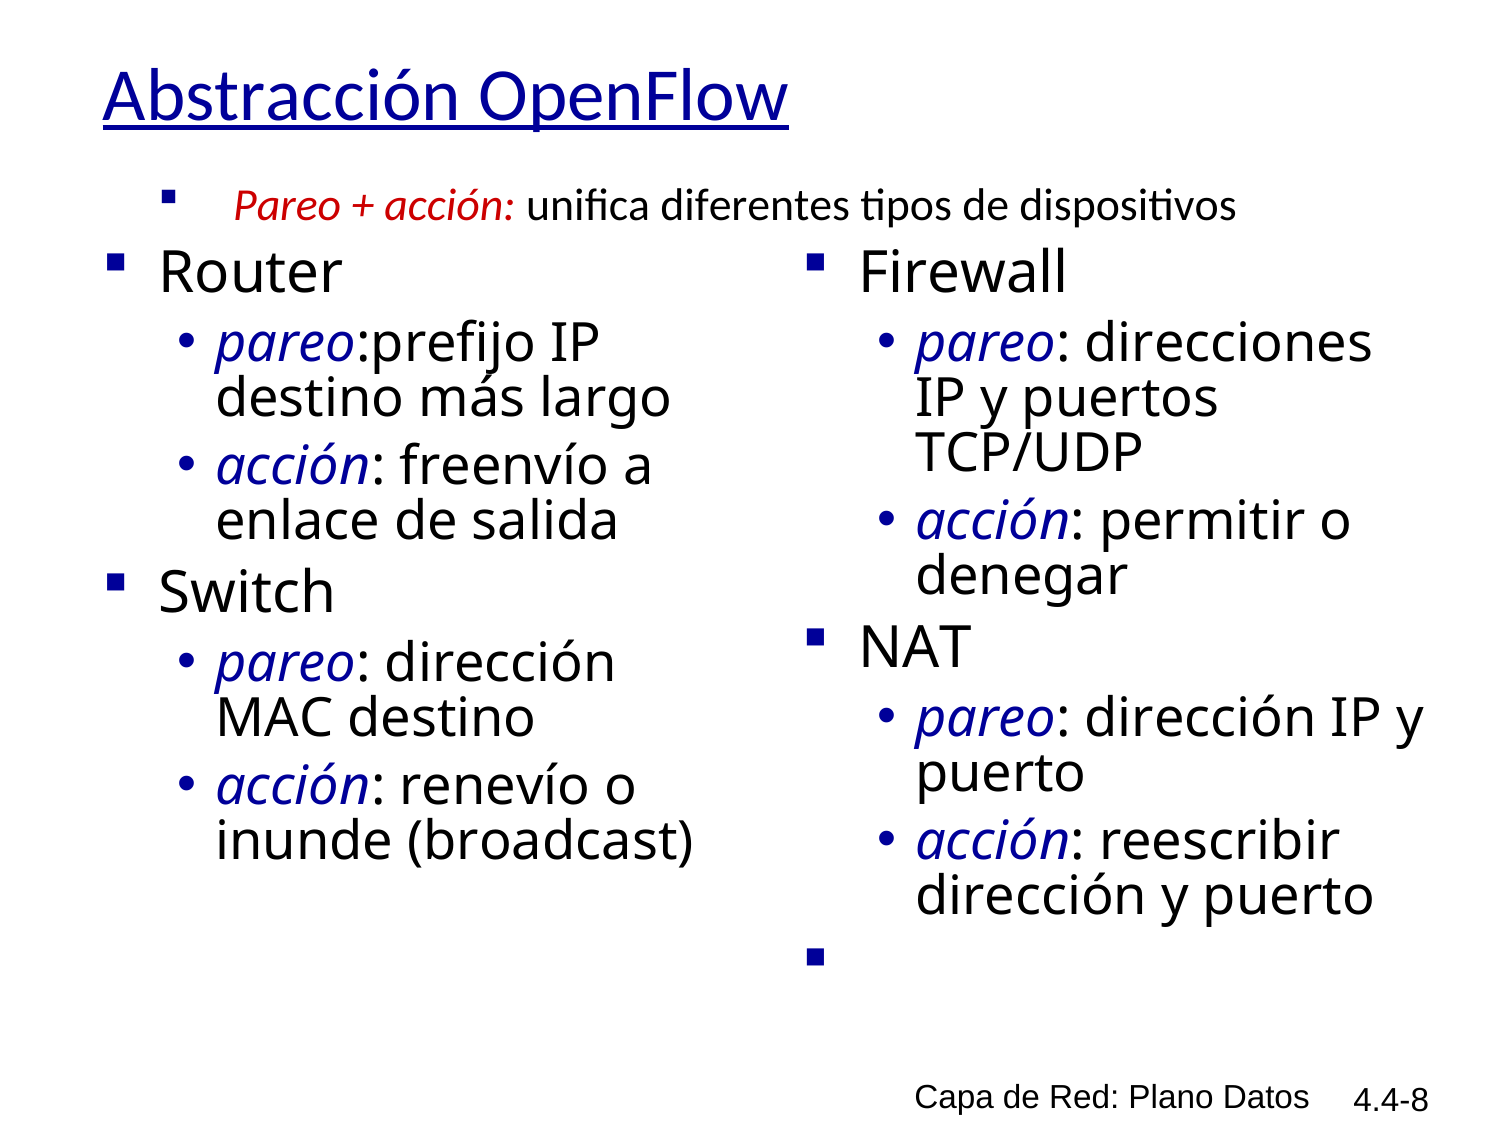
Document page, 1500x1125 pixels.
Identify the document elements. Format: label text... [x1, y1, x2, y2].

list Firewall pareo: direcciones IP y puertos TCP/UDP acción: permitir o denegar NAT pareo: dirección IP y puerto acción: reescribir dirección y puerto [787, 237, 1454, 1096]
title Abstracción OpenFlow [87, 37, 1468, 144]
text_box Pareo + acción: unifica diferentes tipos de dispositivos [143, 167, 1253, 238]
list Router pareo:prefijo IP destino más largo acción: freenvío a enlace de salida Switch pareo: dirección MAC destino acción: renevío o inunde (broadcast) [87, 237, 754, 1096]
